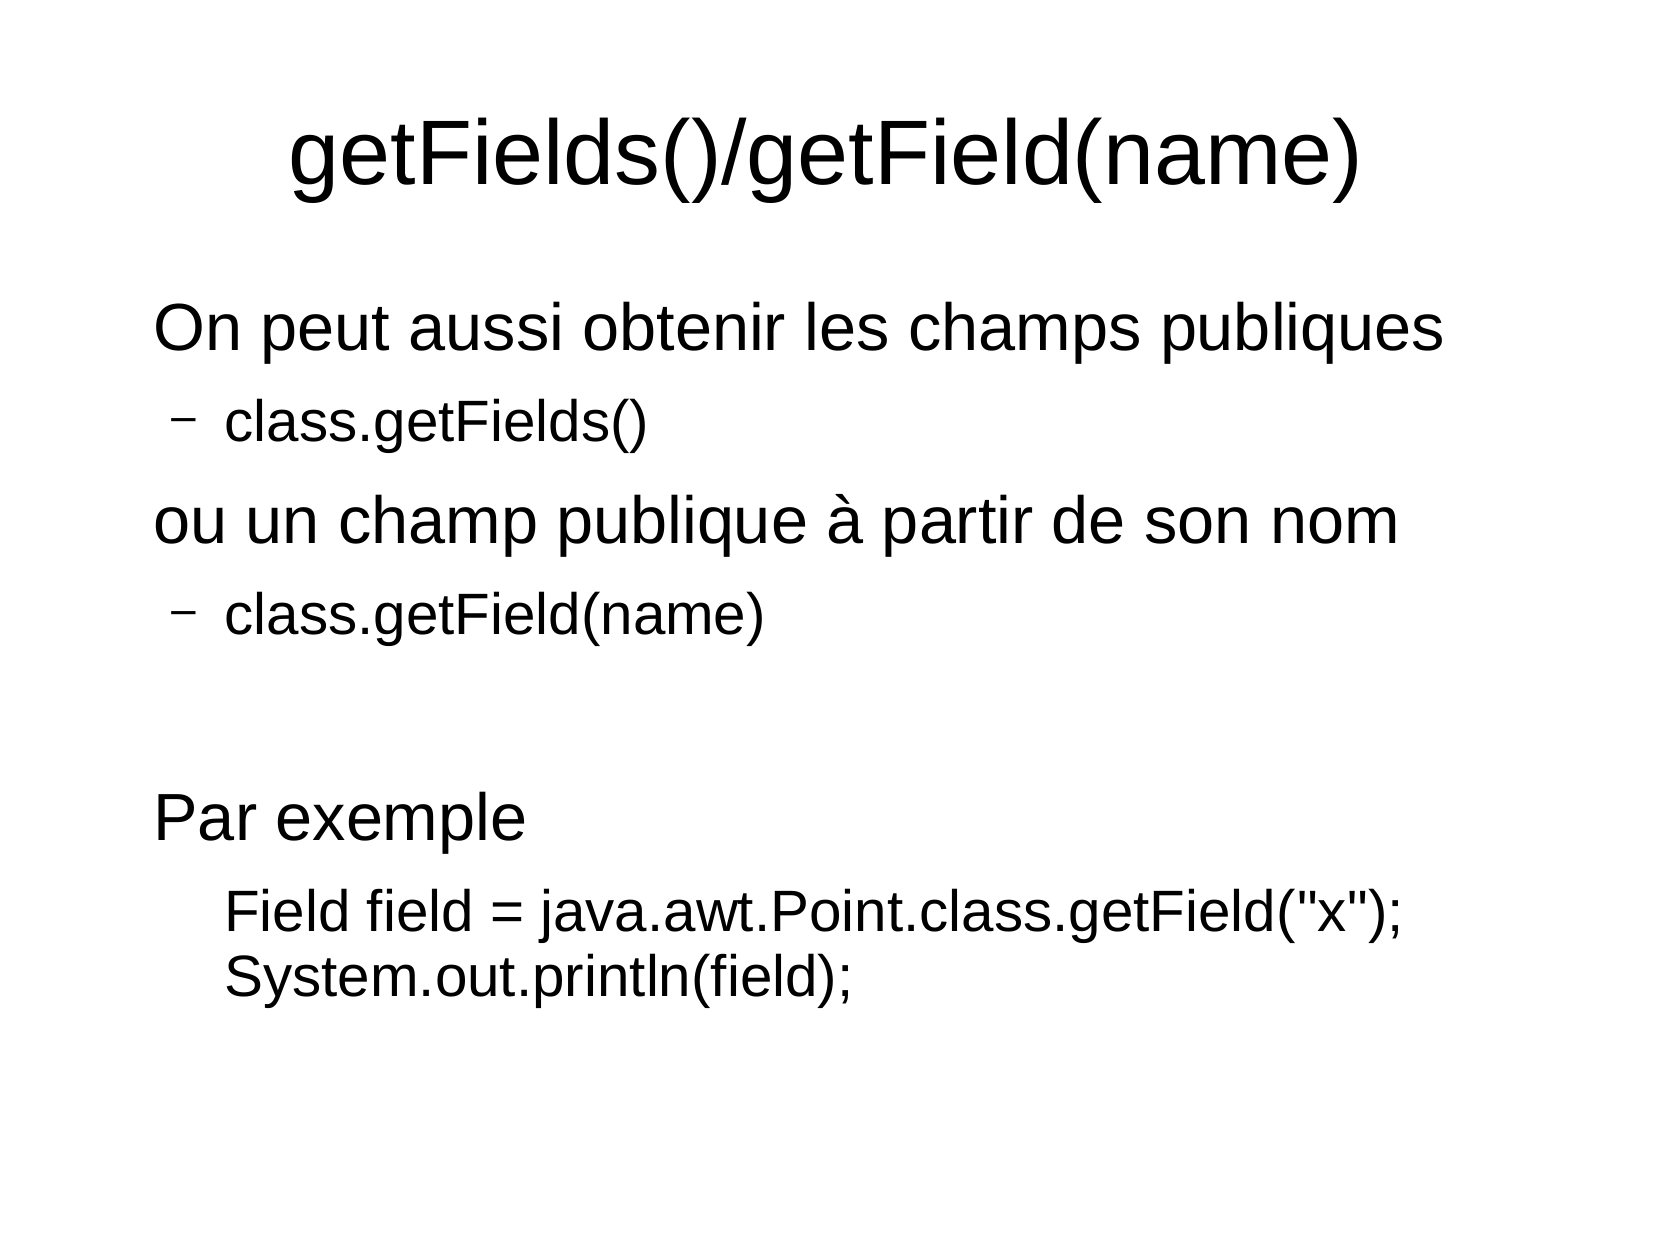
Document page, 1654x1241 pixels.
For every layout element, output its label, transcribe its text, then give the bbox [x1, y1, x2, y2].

list On peut aussi obtenir les champs publiques class.getFields() ou un champ publique à partir de son nom class.getField(name) Par exemple Field field = java.awt.Point.class.getField("x"); System.out.println(field); [82, 290, 1571, 1081]
title getFields()/getField(name) [82, 49, 1571, 257]
